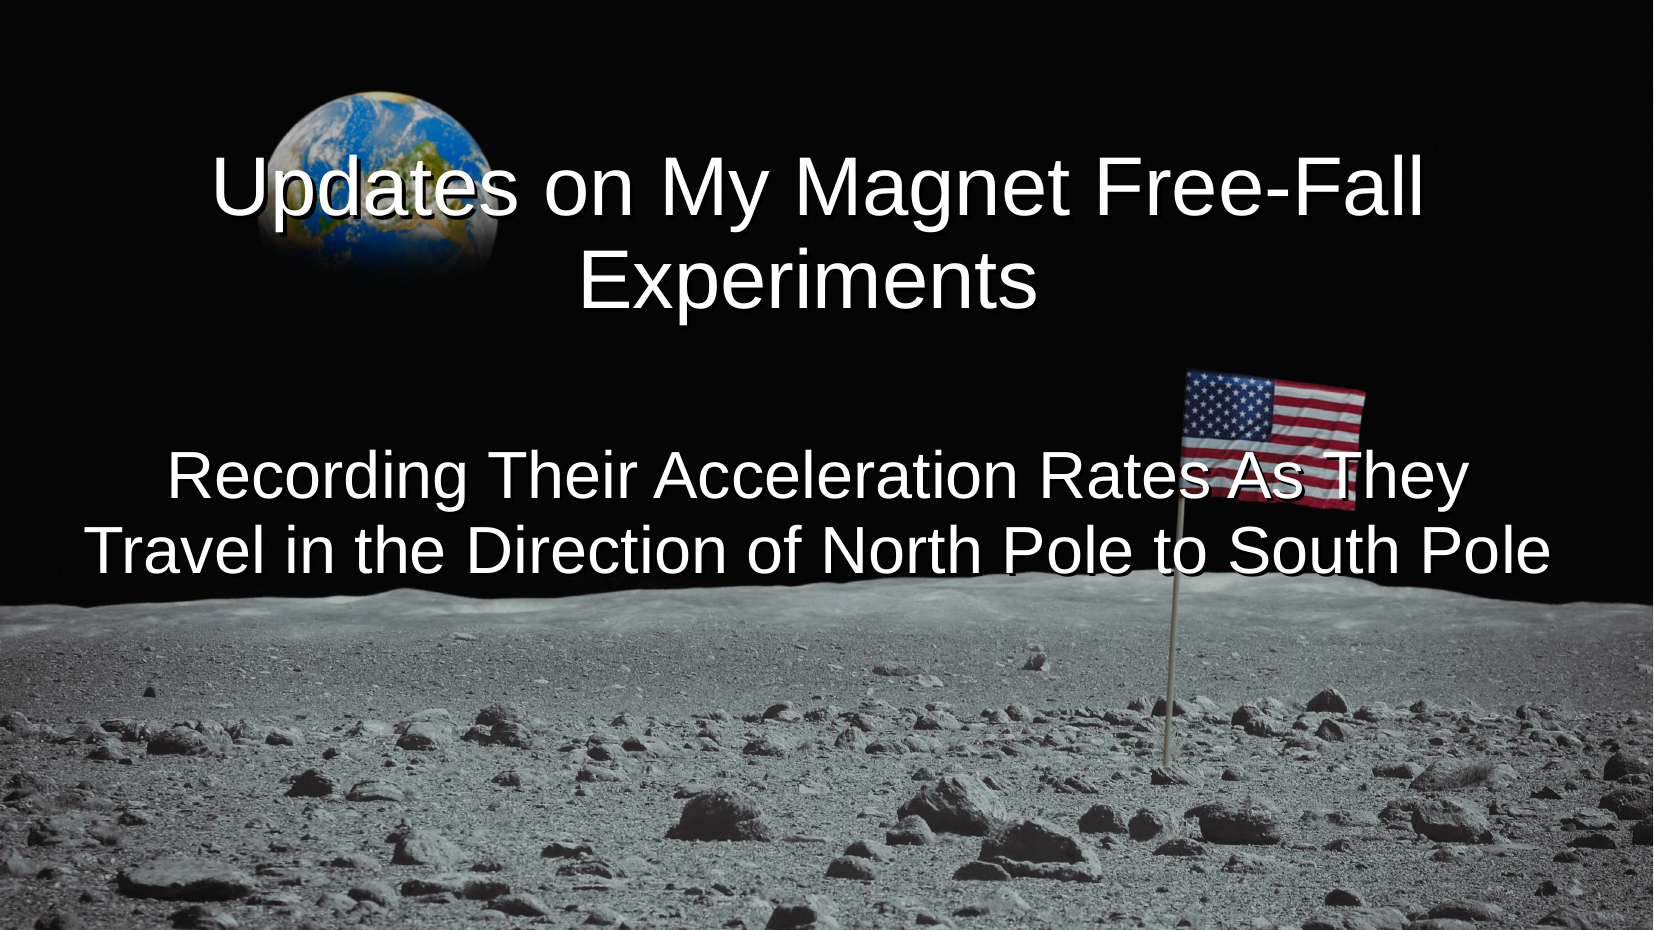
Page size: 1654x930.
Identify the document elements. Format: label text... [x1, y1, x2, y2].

title Updates on My Magnet Free-Fall Experiments Recording Their Acceleration Rates As They Travel in the Direction of North Pole to South Pole [75, 37, 1563, 690]
picture [0, 0, 1654, 930]
